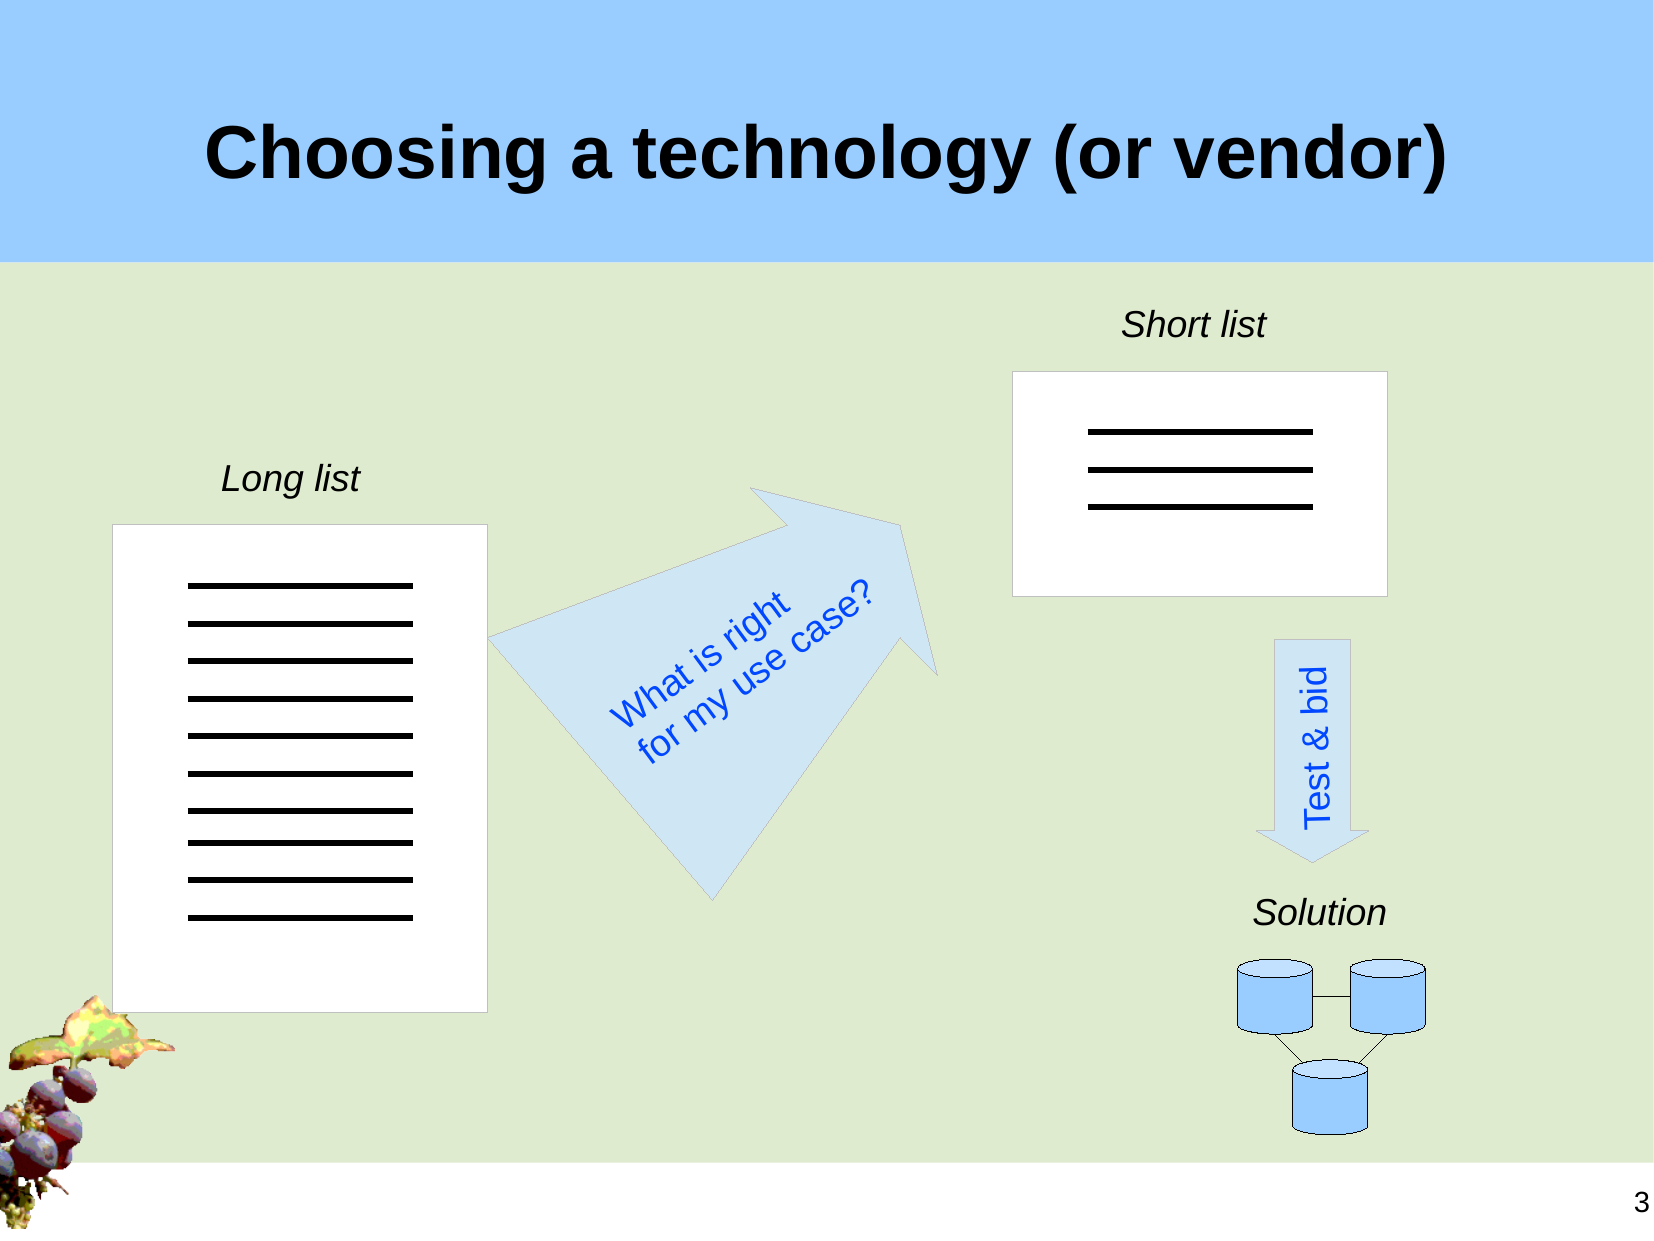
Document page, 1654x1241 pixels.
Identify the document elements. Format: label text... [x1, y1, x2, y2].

text_box [112, 487, 938, 1013]
text_box [1256, 639, 1369, 863]
title Choosing a technology (or vendor) [82, 49, 1571, 257]
text_box ? [1350, 959, 1426, 978]
text_box Long list [206, 450, 376, 507]
text_box What is right for my use case? [588, 520, 901, 788]
picture [0, 990, 188, 1229]
text_box Solution [1237, 884, 1403, 941]
text_box [1012, 371, 1388, 597]
text_box ? [1237, 959, 1313, 978]
text_box [1350, 969, 1426, 1035]
text_box Test & bid [1284, 650, 1347, 846]
text_box ? [1292, 1059, 1368, 1079]
text_box [1237, 970, 1313, 1035]
text_box [1292, 1070, 1368, 1135]
text_box Short list [1106, 296, 1282, 353]
